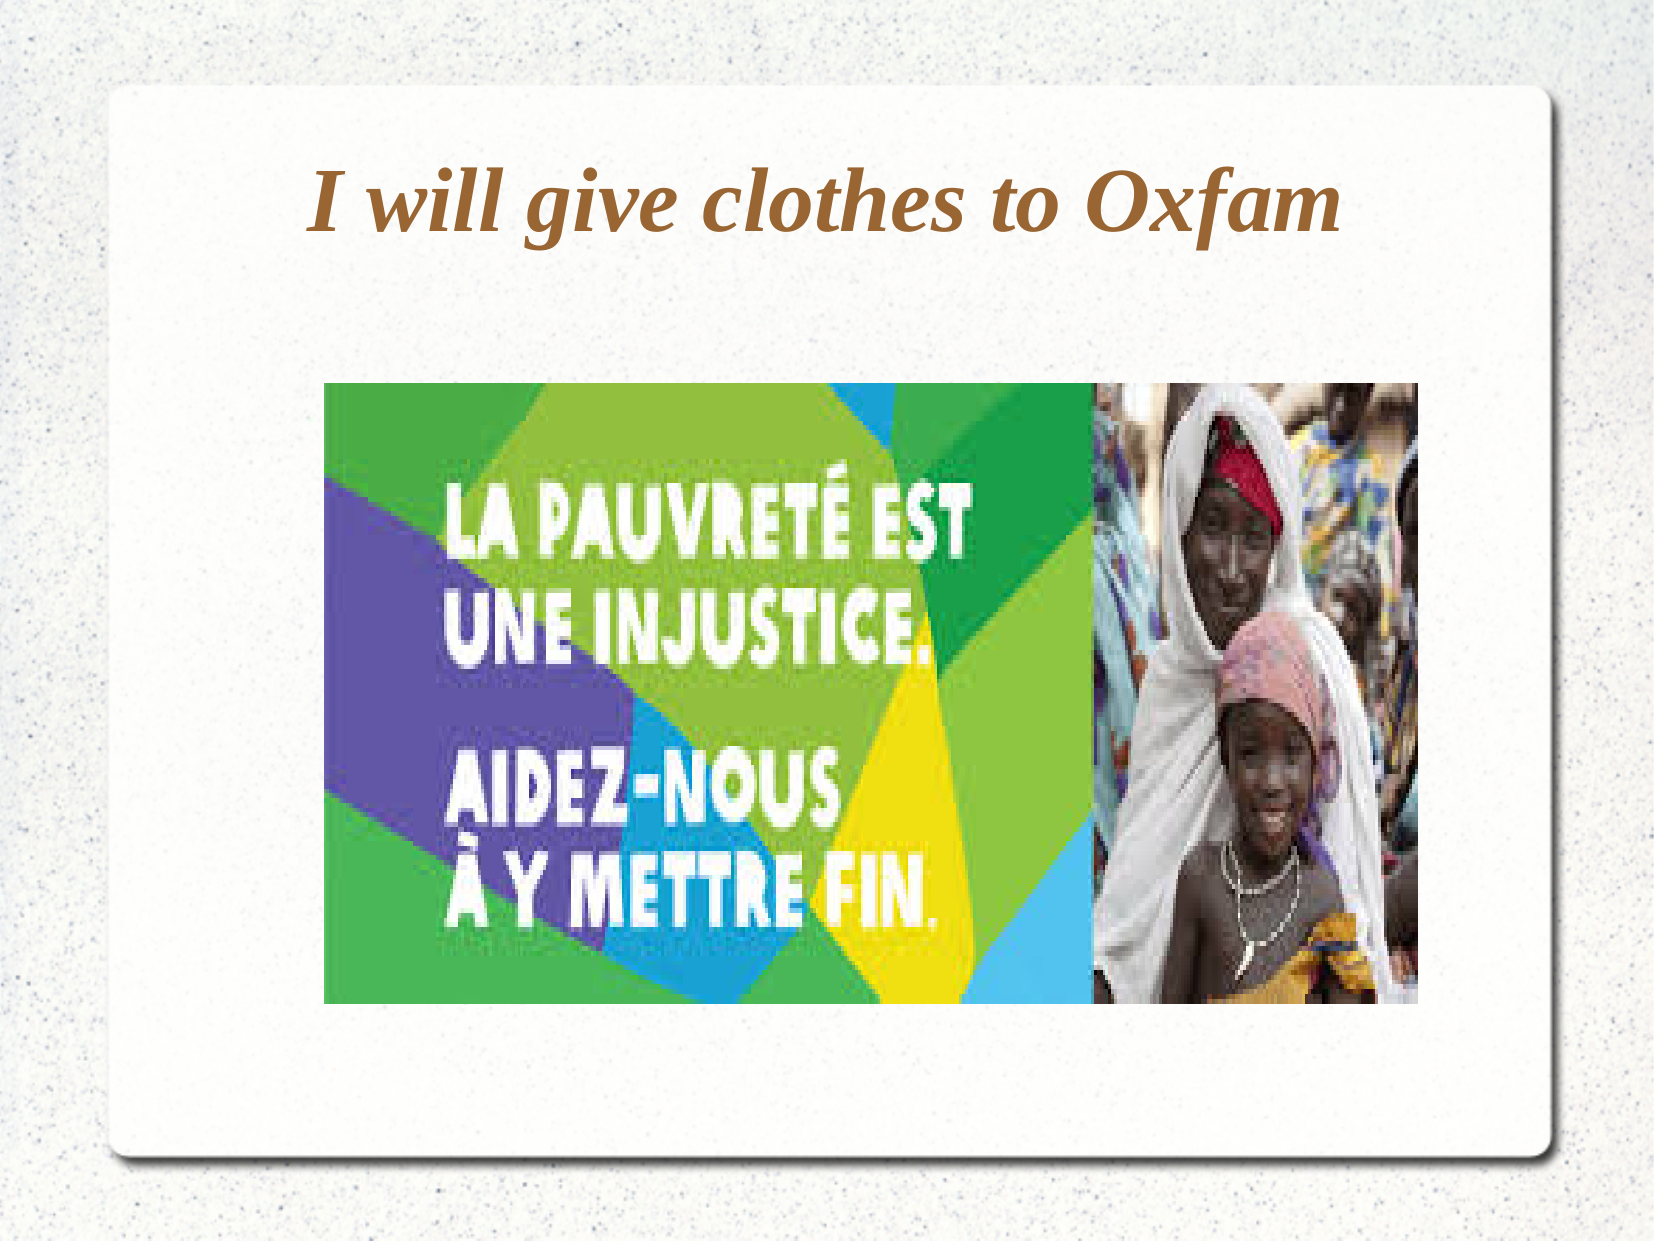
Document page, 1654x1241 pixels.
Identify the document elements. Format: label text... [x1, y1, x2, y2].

title I will give clothes to Oxfam [118, 96, 1536, 304]
picture [0, 0, 1654, 1241]
